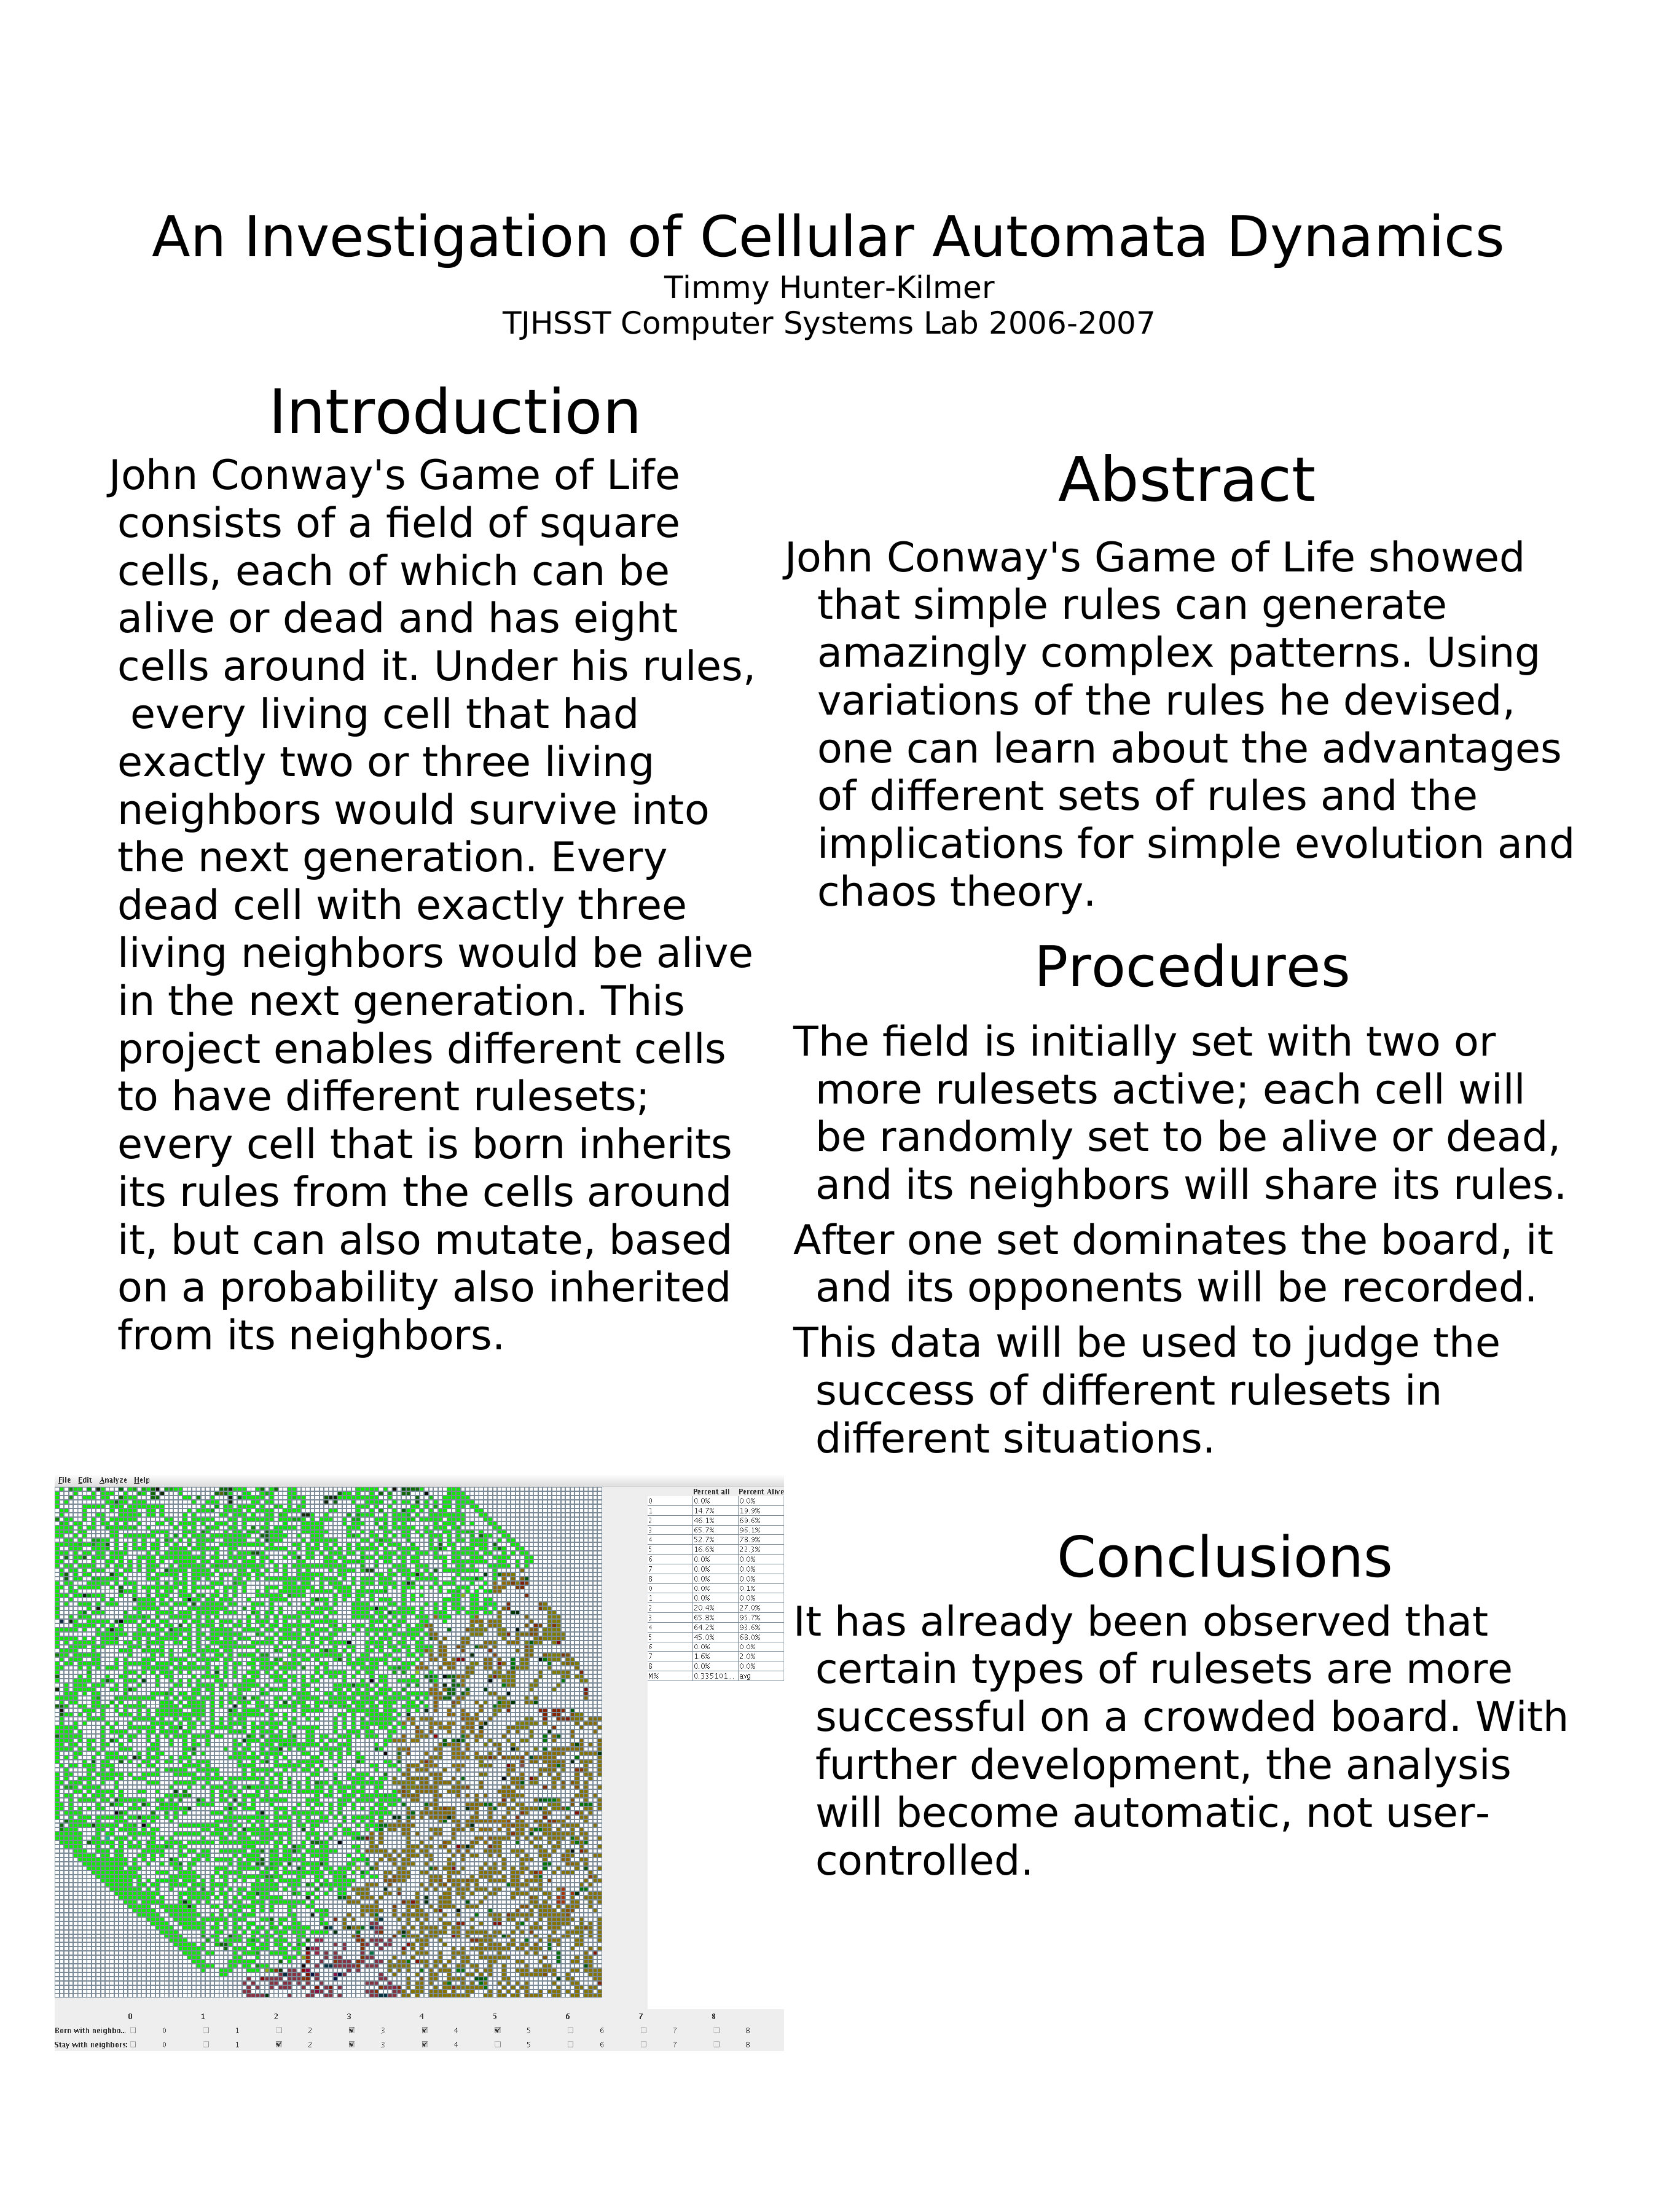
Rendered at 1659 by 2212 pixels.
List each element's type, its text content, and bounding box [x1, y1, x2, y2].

picture [55, 1474, 784, 2051]
list Introduction John Conway's Game of Life consists of a field of square cells, each of which can be alive or dead and has eight cells around it. Under his rules, every living cell that had exactly two or three living neighbors would survive into the next generation. Every dead cell with exactly three living neighbors would be alive in the next generation. This project enables different cells to have different rulesets; every cell that is born inherits its rules from the cells around it, but can also mutate, based on a probability also inherited from its neighbors. [92, 376, 761, 1360]
title An Investigation of Cellular Automata Dynamics Timmy Hunter-Kilmer TJHSST Computer Systems Lab 2006-2007 [83, 92, 1576, 453]
list Abstract John Conway's Game of Life showed that simple rules can generate amazingly complex patterns. Using variations of the rules he devised, one can learn about the advantages of different sets of rules and the implications for simple evolution and chaos theory. Procedures The field is initially set with two or more rulesets active; each cell will be randomly set to be alive or dead, and its neighbors will share its rules. After one set dominates the board, it and its opponents will be recorded. This data will be used to judge the success of different rulesets in different situations. Conclusions It has already been observed that certain types of rulesets are more successful on a crowded board. With further development, the analysis will become automatic, not user-controlled. [774, 369, 1590, 1944]
